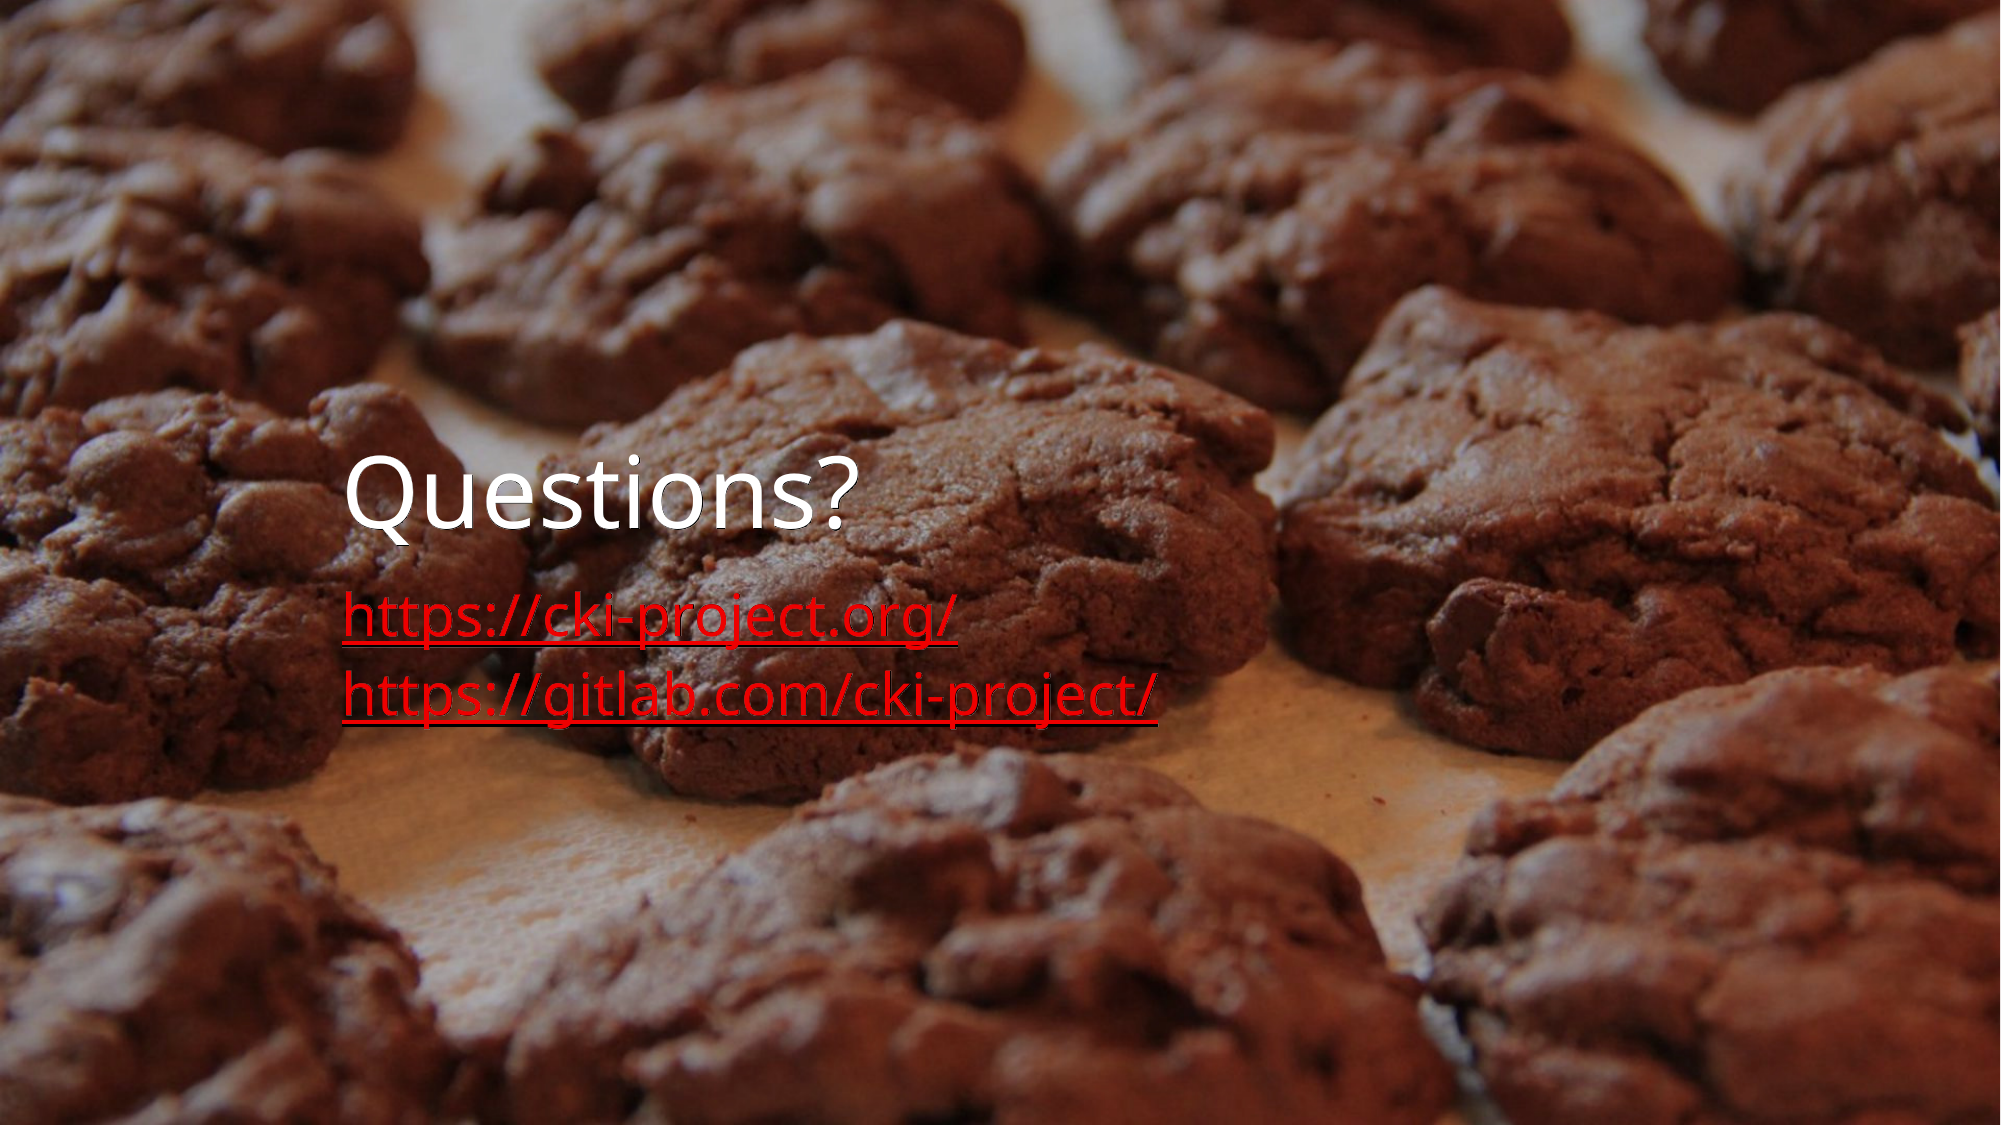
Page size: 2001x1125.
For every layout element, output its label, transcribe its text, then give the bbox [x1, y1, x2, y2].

picture [0, 0, 2001, 1125]
title Questions? [341, 286, 1578, 549]
subtitle https://cki-project.org/ https://gitlab.com/cki-project/ [341, 577, 1578, 728]
